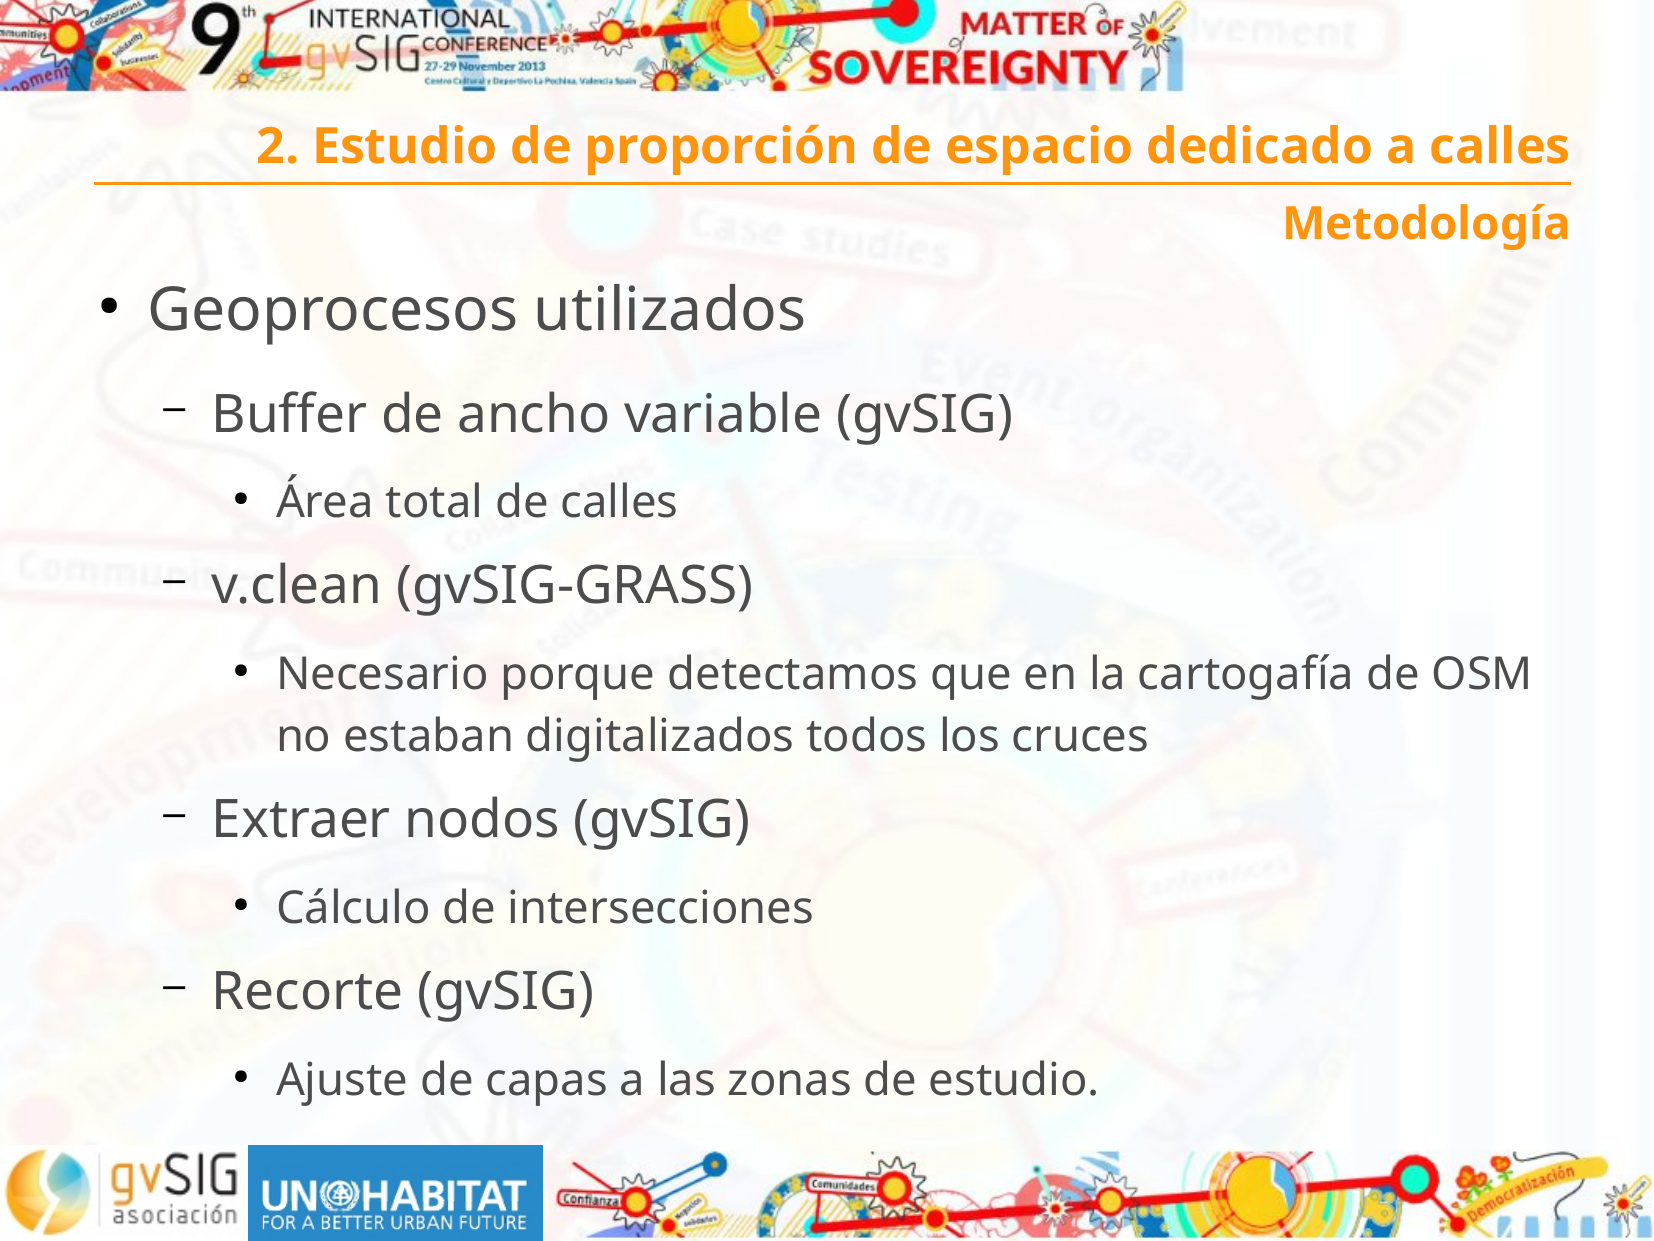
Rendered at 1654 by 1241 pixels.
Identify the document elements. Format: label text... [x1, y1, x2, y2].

title 2. Estudio de proporción de espacio dedicado a calles [59, 100, 1571, 177]
title Metodología [59, 177, 1571, 266]
picture [0, 0, 1654, 1241]
list Geoprocesos utilizados Buffer de ancho variable (gvSIG) Área total de calles v.clean (gvSIG-GRASS) Necesario porque detectamos que en la cartogafía de OSM no estaban digitalizados todos los cruces Extraer nodos (gvSIG) Cálculo de intersecciones Recorte (gvSIG) Ajuste de capas a las zonas de estudio. [82, 265, 1595, 1111]
